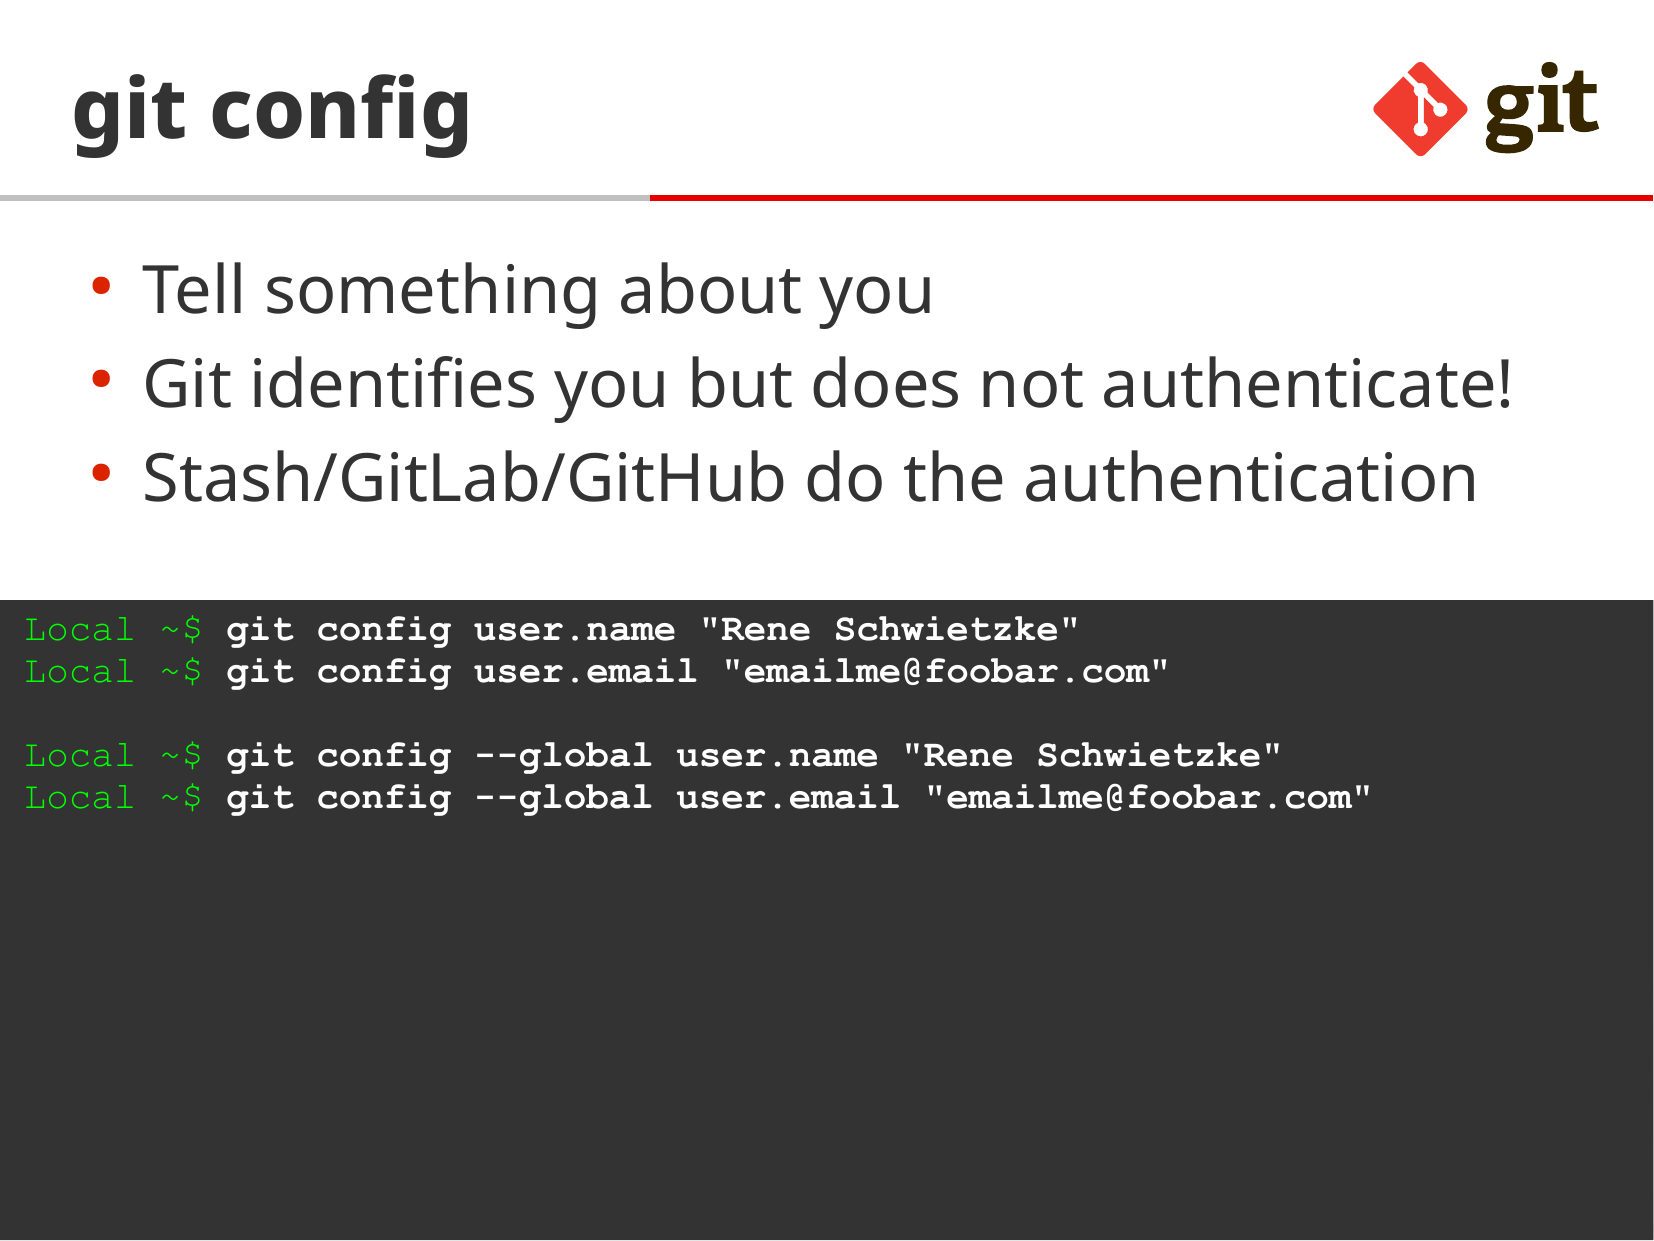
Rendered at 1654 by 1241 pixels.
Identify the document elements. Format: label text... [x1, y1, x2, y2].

list Tell something about you Git identifies you but does not authenticate! Stash/GitLab/GitHub do the authentication [56, 239, 1595, 600]
text_box Local ~$ git config user.name "Rene Schwietzke" Local ~$ git config user.email "emailme@foobar.com" Local ~$ git config --global user.name "Rene Schwietzke" Local ~$ git config --global user.email "emailme@foobar.com" [0, 600, 1654, 1241]
title git config [56, 36, 1546, 175]
